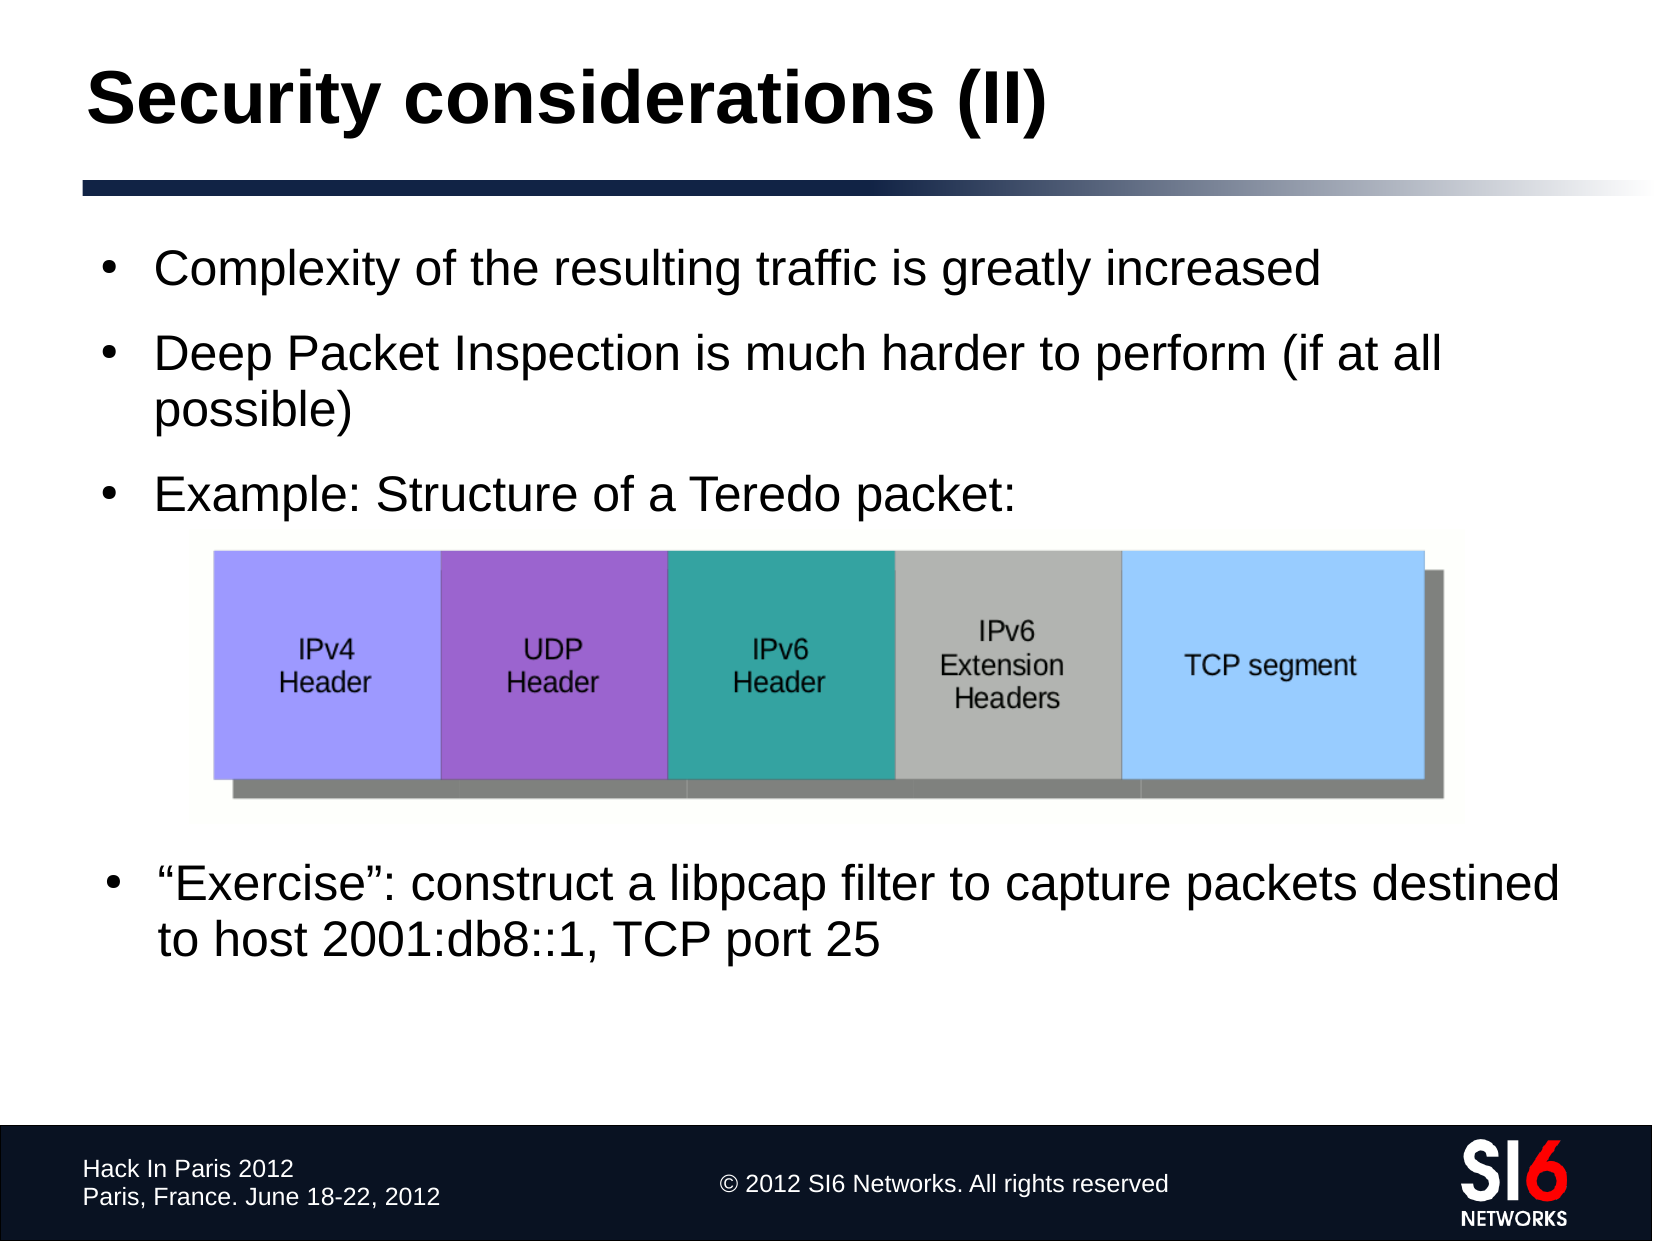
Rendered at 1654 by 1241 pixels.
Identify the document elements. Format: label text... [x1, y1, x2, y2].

picture [189, 529, 1465, 824]
picture [1461, 1139, 1567, 1226]
list Complexity of the resulting traffic is greatly increased Deep Packet Inspection is much harder to perform (if at all possible) Example: Structure of a Teredo packet: [82, 240, 1571, 526]
title Security considerations (II) [86, 30, 1576, 166]
list “Exercise”: construct a libpcap filter to capture packets destined to host 2001:db8::1, TCP port 25 [86, 855, 1576, 1096]
